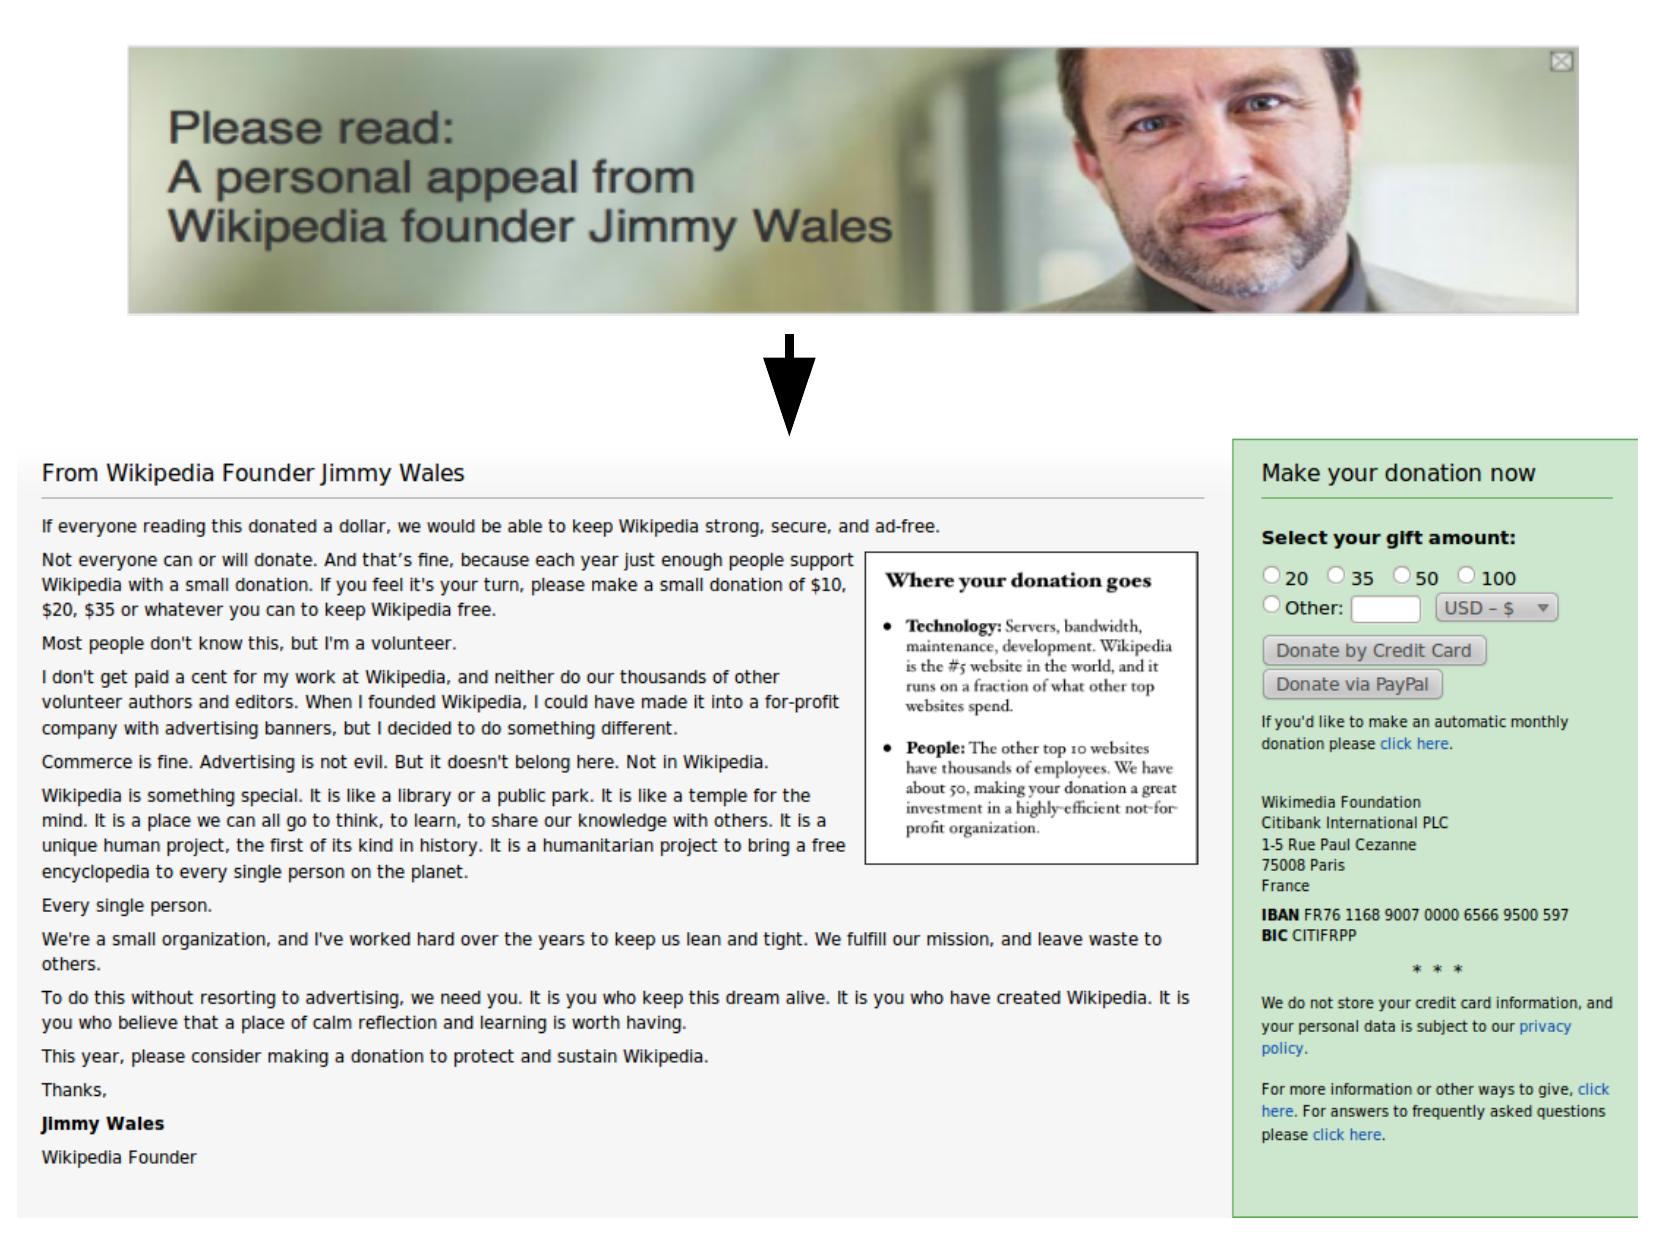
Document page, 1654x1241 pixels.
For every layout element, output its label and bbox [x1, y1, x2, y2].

picture [17, 436, 1638, 1218]
picture [127, 44, 1579, 316]
